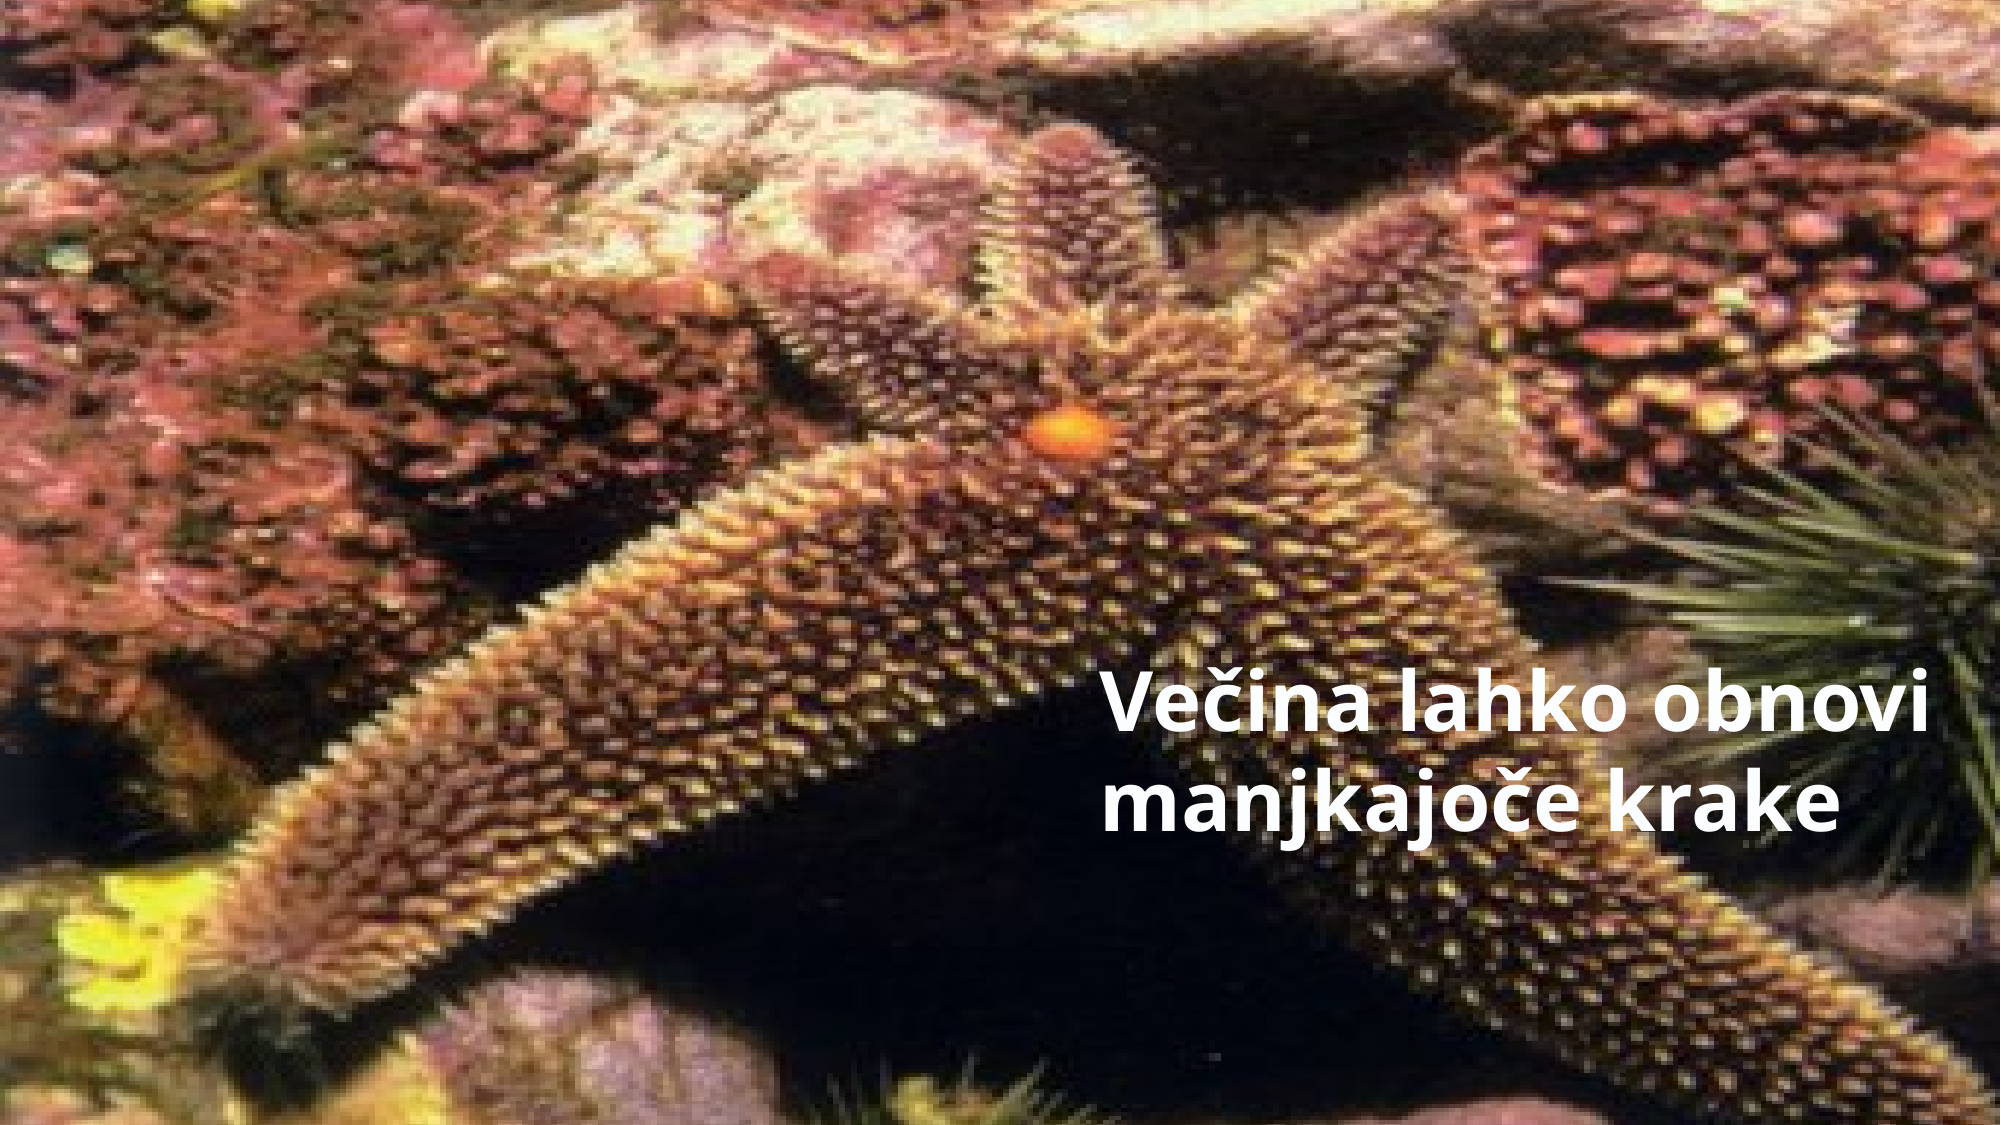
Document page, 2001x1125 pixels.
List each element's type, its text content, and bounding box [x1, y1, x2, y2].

picture [0, 0, 2000, 1125]
text_box Večina lahko obnovi manjkajoče krake [1084, 640, 2000, 856]
